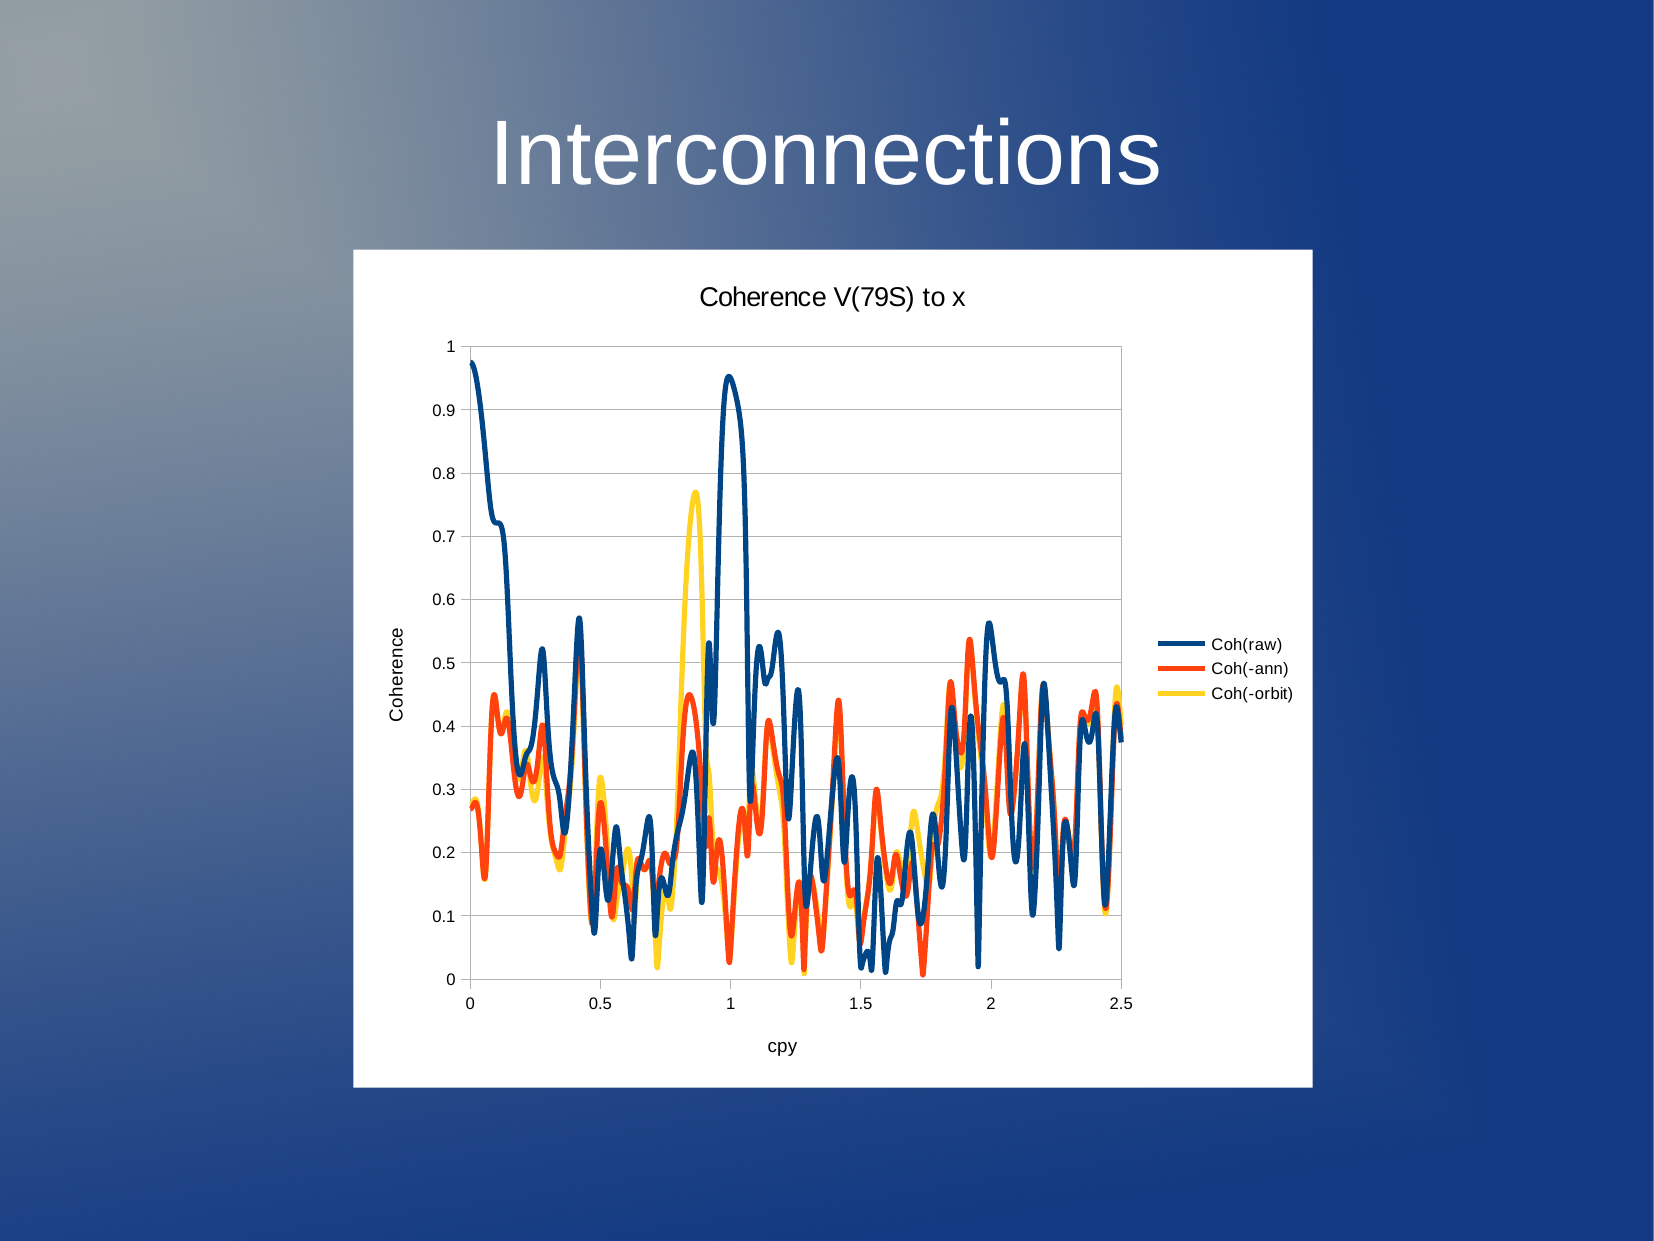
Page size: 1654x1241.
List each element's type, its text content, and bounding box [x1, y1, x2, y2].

subtitle [82, 297, 1571, 1102]
title Interconnections [82, 56, 1571, 250]
picture [0, 0, 1654, 1241]
chart [353, 249, 1313, 1088]
